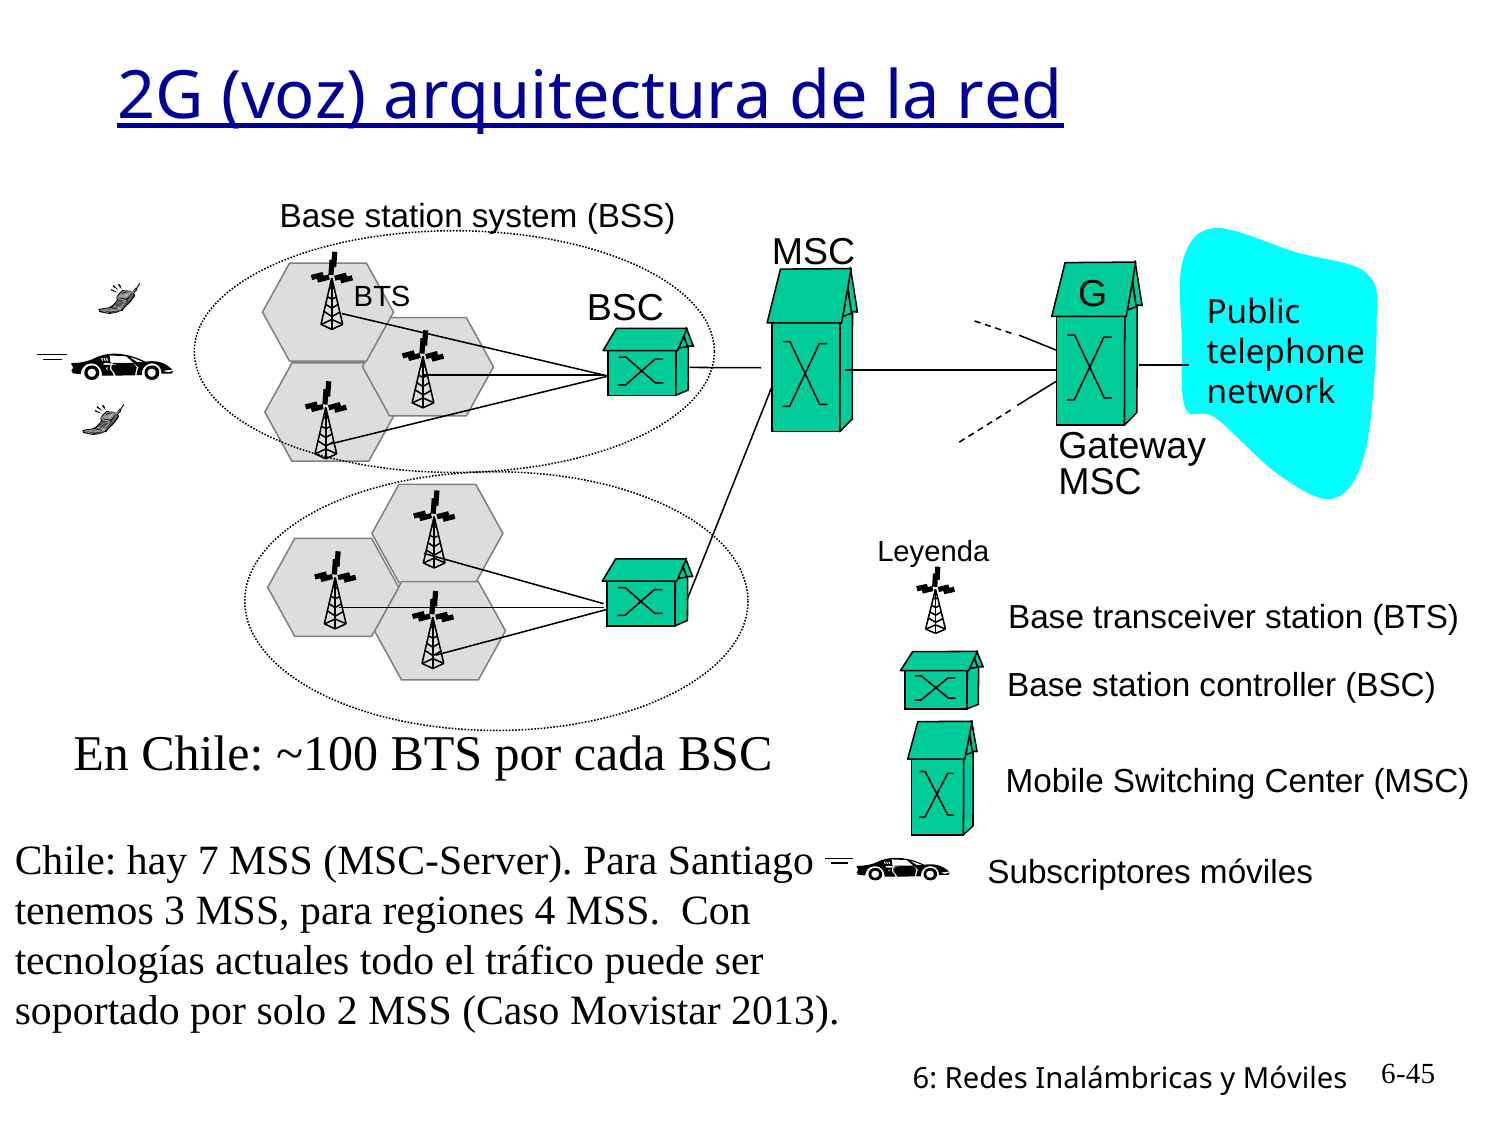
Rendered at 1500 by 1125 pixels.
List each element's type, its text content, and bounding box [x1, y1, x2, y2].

text_box [435, 608, 506, 652]
text_box BSC [572, 275, 679, 336]
text_box [334, 280, 339, 300]
text_box [424, 653, 432, 661]
text_box Leyenda [862, 524, 1005, 576]
text_box [424, 393, 432, 400]
text_box BSC [658, 275, 679, 288]
text_box Base station system (BSS) [264, 186, 692, 243]
text_box G [1063, 261, 1123, 322]
picture [71, 350, 174, 380]
text_box [377, 317, 482, 345]
text_box [1215, 418, 1371, 500]
text_box [327, 613, 334, 621]
text_box En Chile: ~100 BTS por cada BSC [58, 712, 788, 788]
text_box Public telephone network [1191, 282, 1380, 418]
text_box Chile: hay 7 MSS (MSC-Server). Para Santiago tenemos 3 MSS, para regiones 4 MSS. Con tecnologías actuales todo el tráfico puede ser soportado por solo 2 MSS (Caso Movistar 2013). [0, 825, 938, 1040]
text_box [334, 263, 370, 275]
text_box [434, 656, 442, 661]
text_box [424, 385, 429, 393]
text_box [453, 411, 470, 416]
text_box [414, 392, 422, 400]
text_box MSC [757, 218, 871, 280]
text_box BTS [339, 269, 426, 320]
text_box [281, 443, 340, 462]
text_box [333, 315, 341, 322]
text_box Mobile Switching Center (MSC) [990, 751, 1486, 808]
text_box [323, 314, 331, 322]
text_box [327, 445, 334, 451]
text_box [336, 614, 344, 621]
text_box 2G (voz) arquitectura de la red [102, 43, 1079, 140]
text_box [317, 444, 325, 451]
picture [98, 283, 140, 314]
text_box [1179, 227, 1374, 415]
picture [82, 404, 124, 435]
text_box Gateway MSC [1043, 422, 1222, 510]
picture [938, 854, 950, 881]
text_box [267, 484, 503, 680]
text_box [262, 263, 489, 452]
text_box [334, 432, 385, 462]
text_box [435, 545, 440, 553]
text_box Subscriptores móviles [972, 842, 1329, 899]
text_box Base station controller (BSC) [992, 655, 1452, 711]
text_box Base transceiver station (BTS) [993, 587, 1475, 644]
text_box [425, 335, 494, 374]
